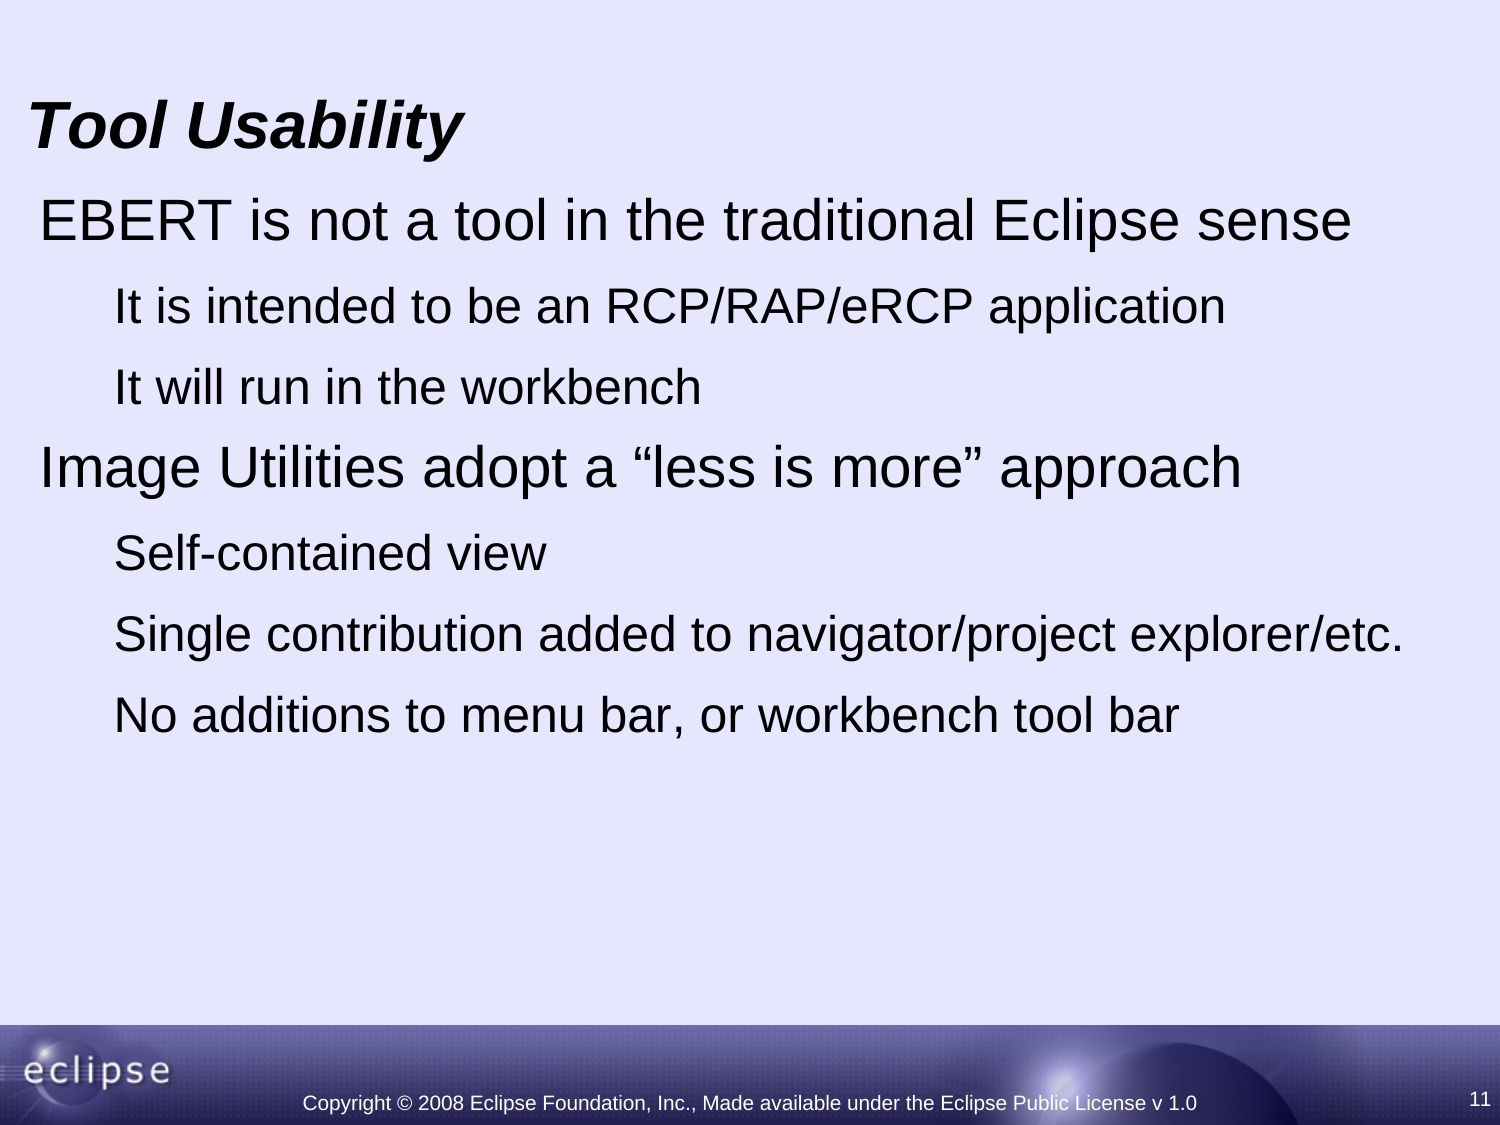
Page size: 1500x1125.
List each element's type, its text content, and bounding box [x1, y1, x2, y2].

list EBERT is not a tool in the traditional Eclipse sense It is intended to be an RCP/RAP/eRCP application It will run in the workbench Image Utilities adopt a “less is more” approach Self-contained view Single contribution added to navigator/project explorer/etc. No additions to menu bar, or workbench tool bar [37, 187, 1463, 1021]
picture [0, 1025, 1500, 1125]
title Tool Usability [26, 77, 1474, 179]
